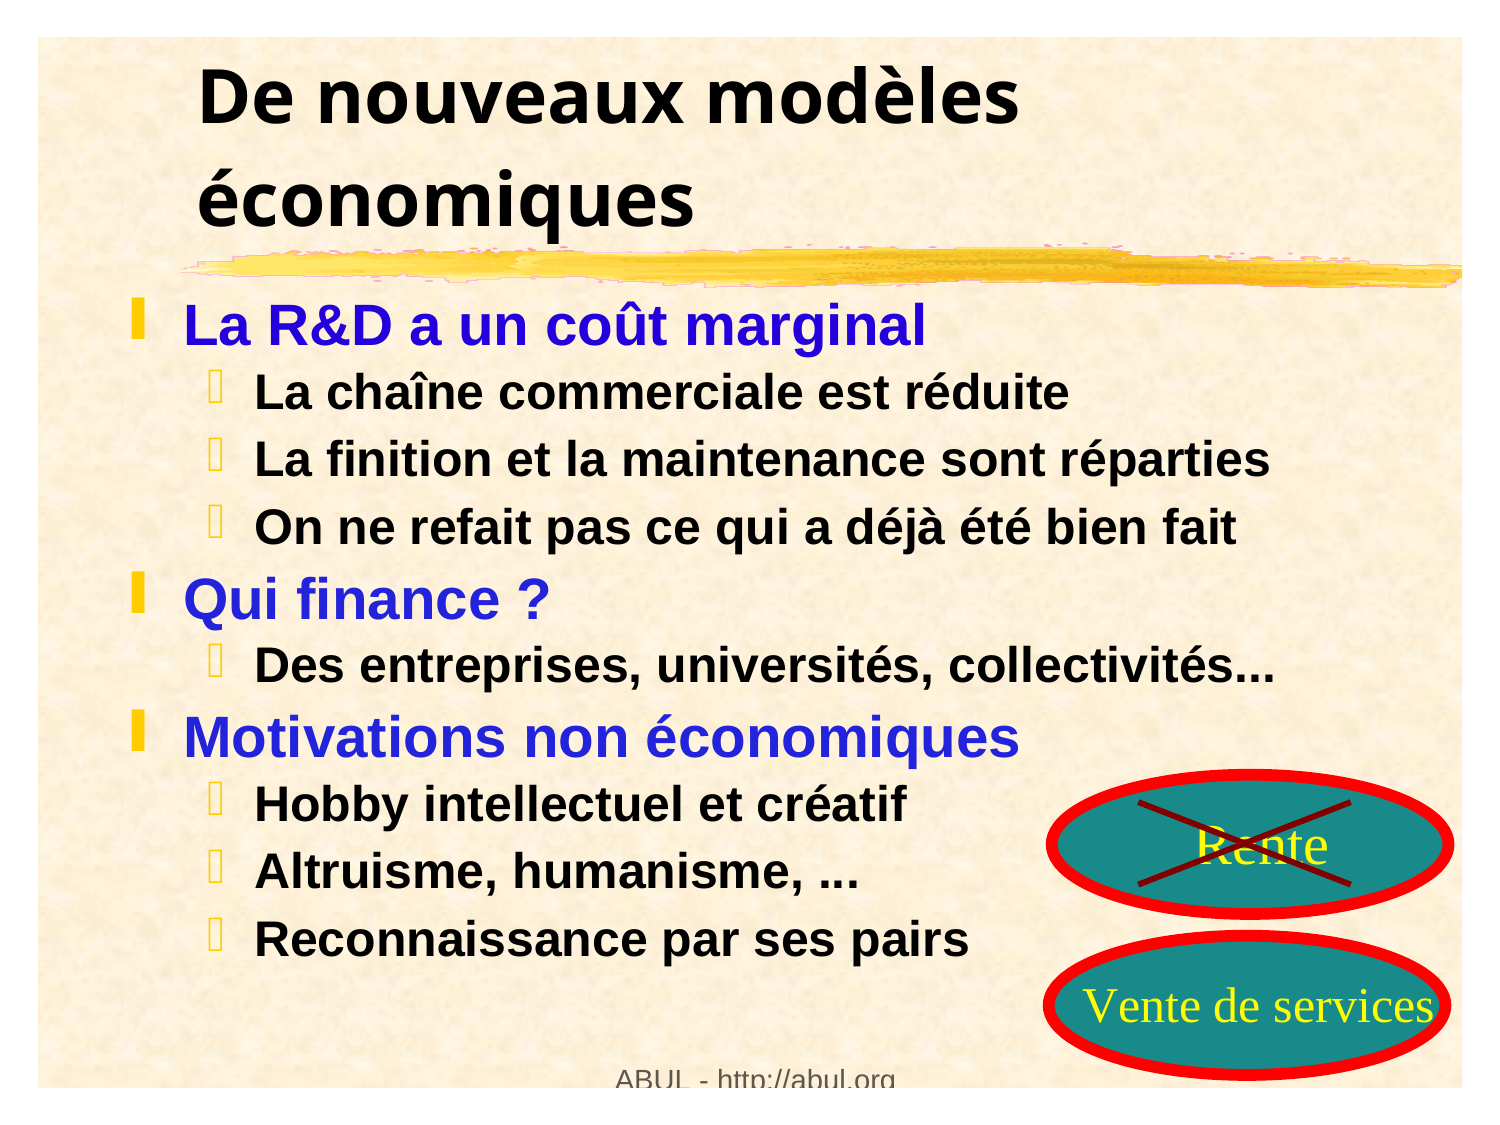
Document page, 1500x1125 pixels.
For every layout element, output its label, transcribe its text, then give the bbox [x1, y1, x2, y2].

list La R&D a un coût marginal La chaîne commerciale est réduite La finition et la maintenance sont réparties On ne refait pas ce qui a déjà été bien fait Qui finance ? Des entreprises, universités, collectivités... Motivations non économiques Hobby intellectuel et créatif Altruisme, humanisme, ... Reconnaissance par ses pairs [97, 285, 1372, 1067]
picture [639, 1081, 649, 1088]
picture [794, 1082, 801, 1088]
text_box Vente de services [1048, 935, 1446, 1075]
picture [754, 1076, 761, 1088]
picture [858, 1076, 866, 1088]
picture [639, 1072, 648, 1078]
picture [620, 1073, 627, 1082]
picture [722, 1076, 729, 1088]
picture [37, 37, 1463, 1088]
picture [738, 1076, 743, 1088]
picture [883, 1076, 891, 1088]
picture [811, 1076, 818, 1088]
text_box Rente [1372, 789, 1449, 900]
picture [618, 1084, 630, 1088]
title De nouveaux modèles économiques [196, 39, 1463, 253]
